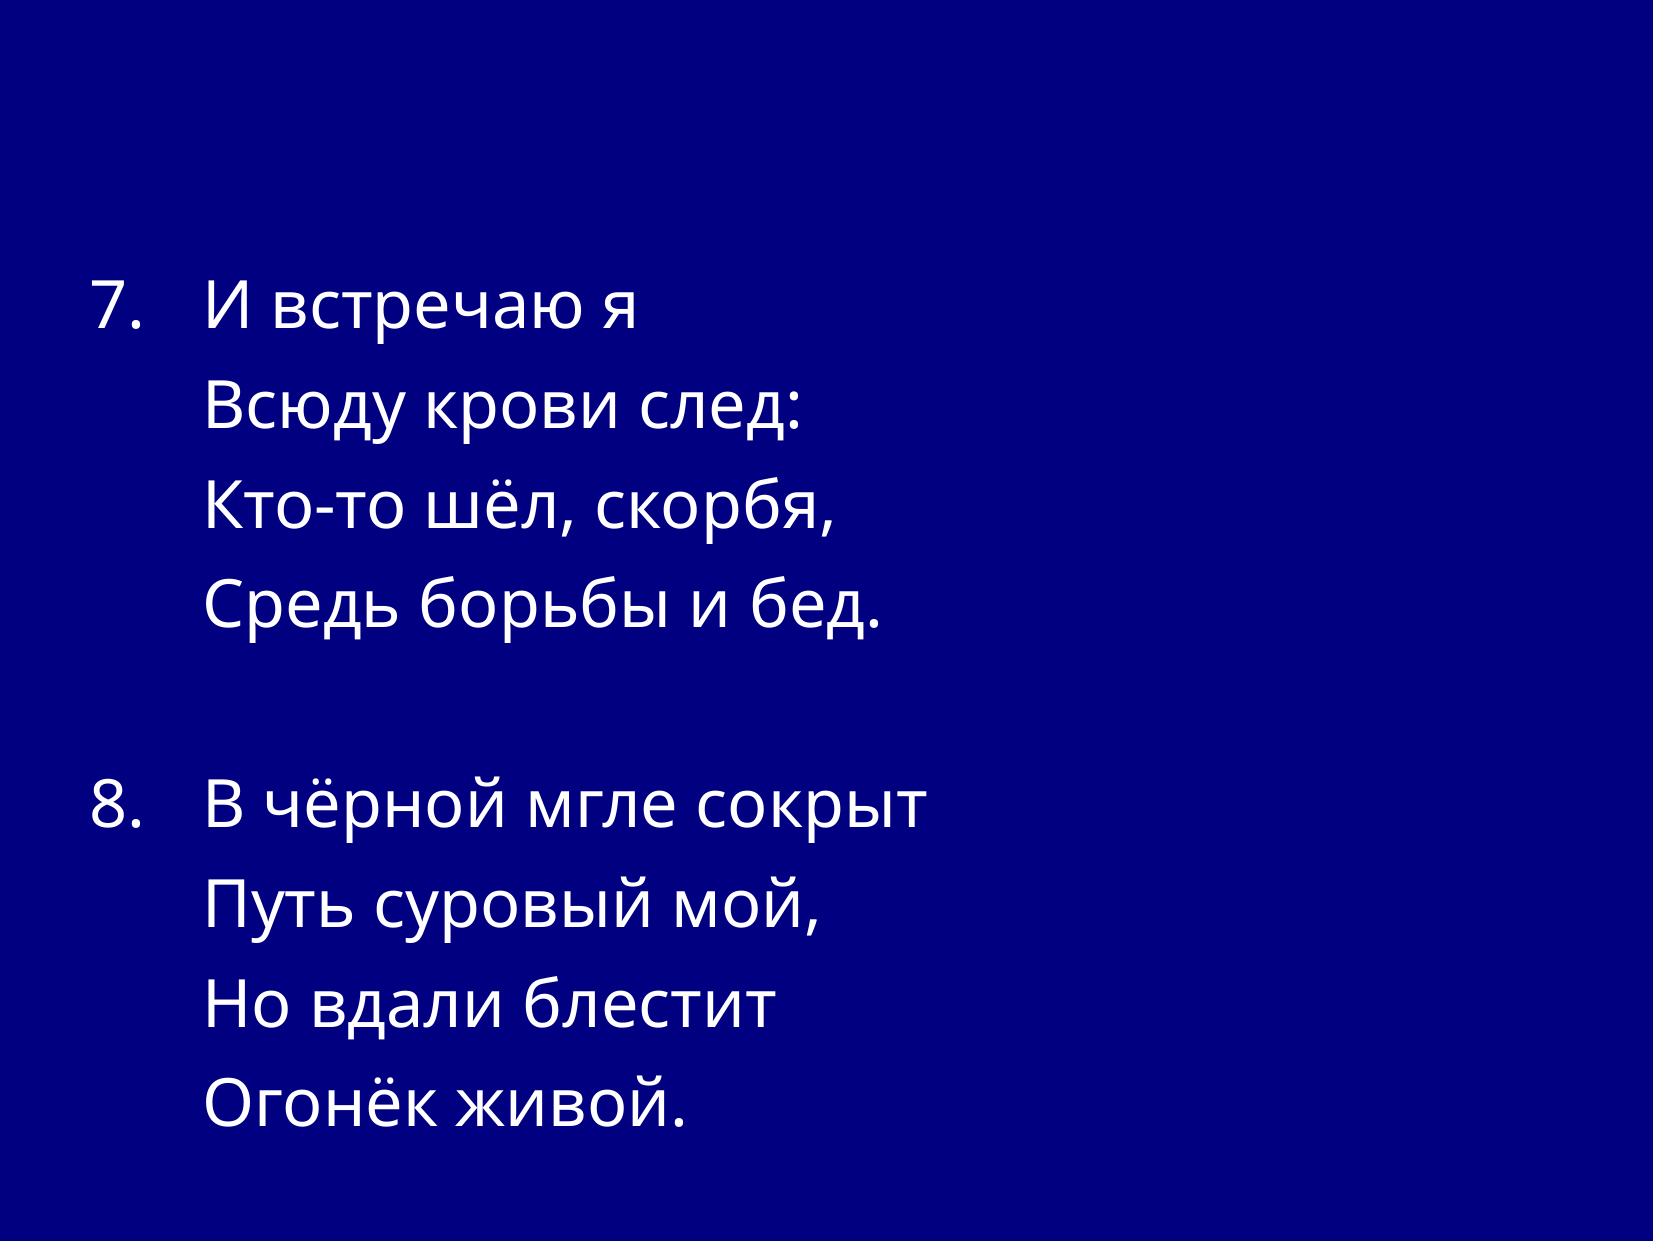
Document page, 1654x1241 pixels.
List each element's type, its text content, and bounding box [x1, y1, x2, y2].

text_box 7. И встречаю я Всюду крови след: Кто-то шёл, скорбя, Средь борьбы и бед. 8. В чёрной мгле сокрыт Путь суровый мой, Но вдали блестит Огонёк живой. [75, 150, 1576, 1163]
